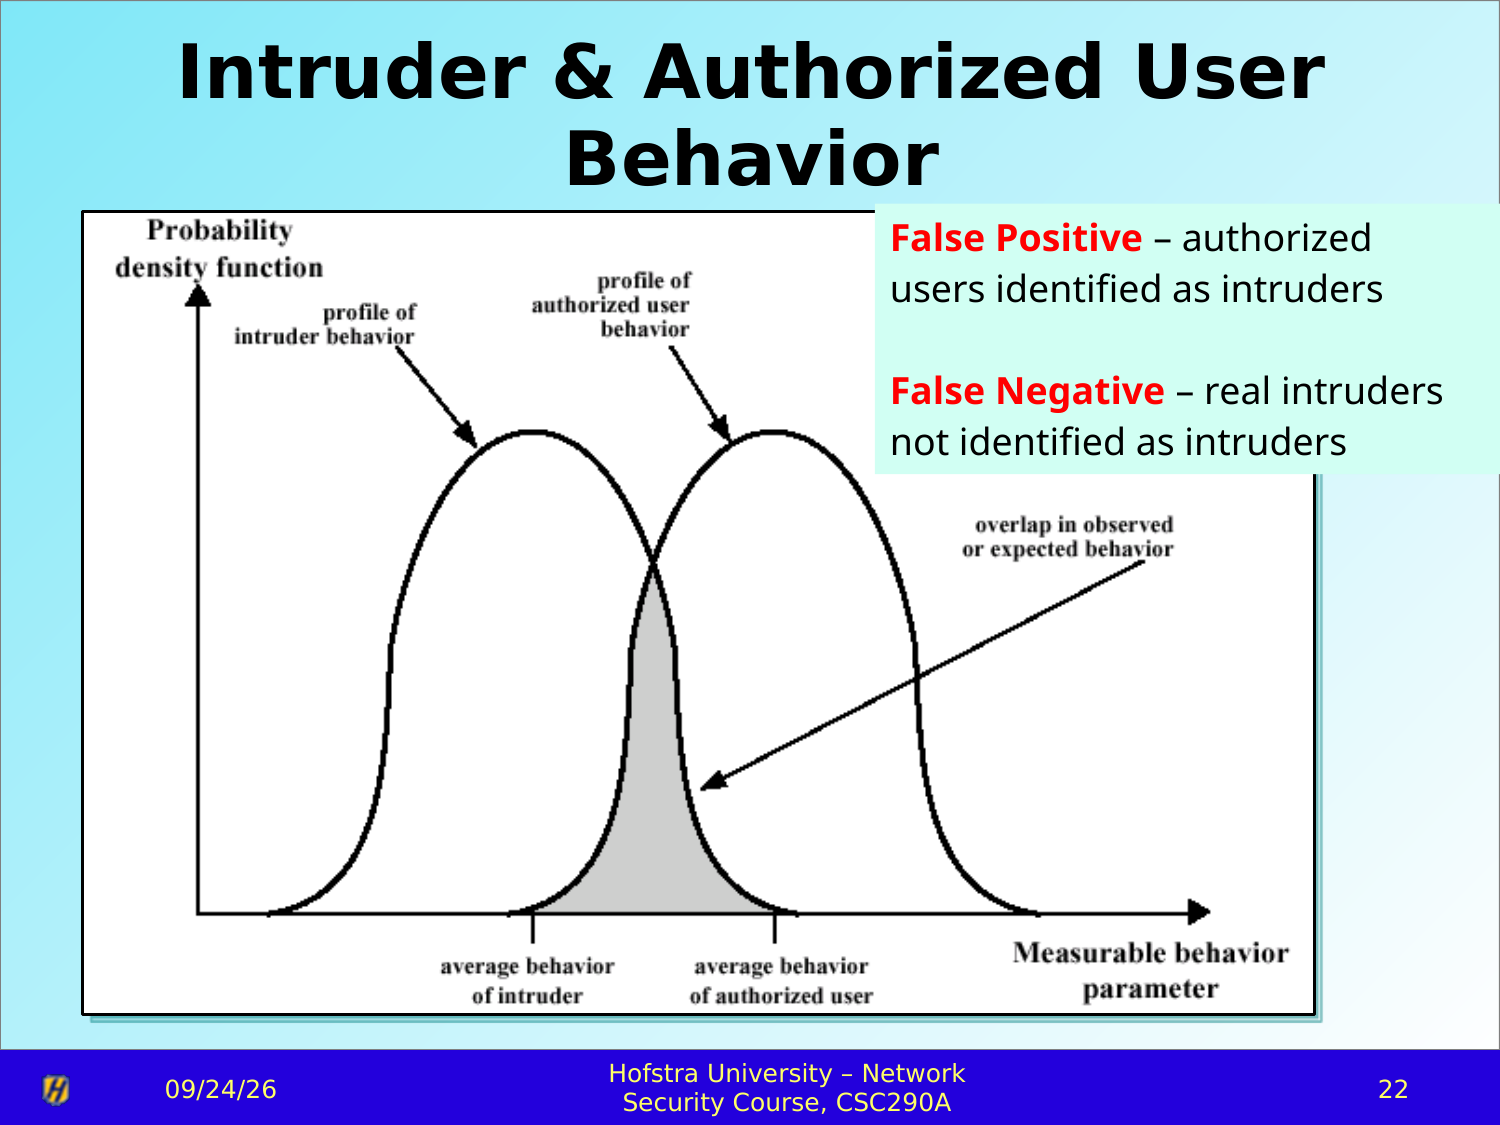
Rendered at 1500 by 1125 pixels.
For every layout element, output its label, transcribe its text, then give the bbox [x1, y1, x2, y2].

title Intruder & Authorized User Behavior [112, 21, 1391, 210]
picture [83, 213, 1313, 1013]
picture [37, 1072, 76, 1110]
text_box False Positive – authorized users identified as intruders False Negative – real intruders not identified as intruders [874, 203, 1500, 475]
